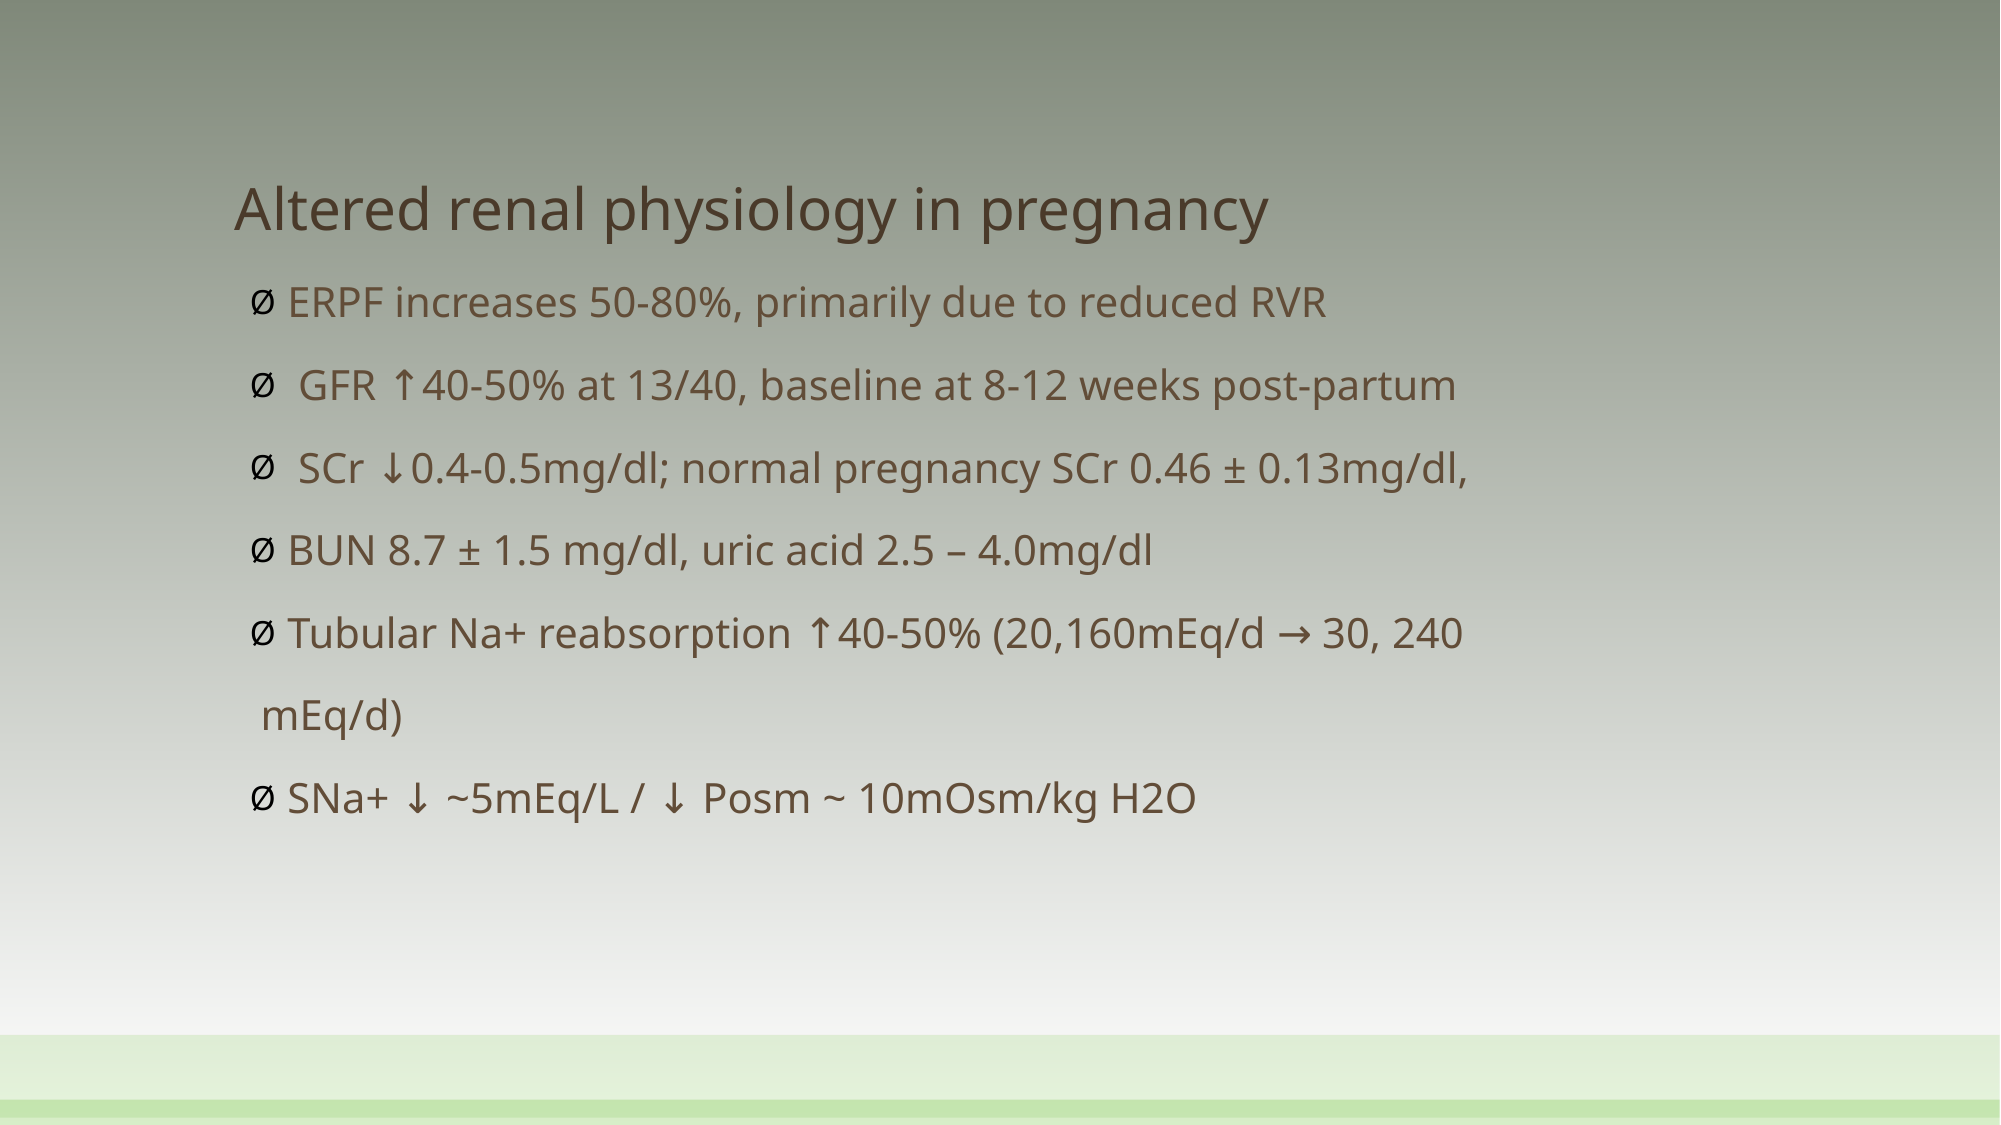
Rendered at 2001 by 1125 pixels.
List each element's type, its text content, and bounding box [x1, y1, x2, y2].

title Altered renal physiology in pregnancy [219, 71, 1780, 251]
list ERPF increases 50-80%, primarily due to reduced RVR GFR ↑40-50% at 13/40, baseline at 8-12 weeks post-partum SCr ↓0.4-0.5mg/dl; normal pregnancy SCr 0.46 ± 0.13mg/dl, BUN 8.7 ± 1.5 mg/dl, uric acid 2.5 – 4.0mg/dl Tubular Na+ reabsorption ↑40-50% (20,160mEq/d → 30, 240 mEq/d) SNa+ ↓ ~5mEq/L / ↓ Posm ~ 10mOsm/kg H2O [219, 274, 1780, 987]
